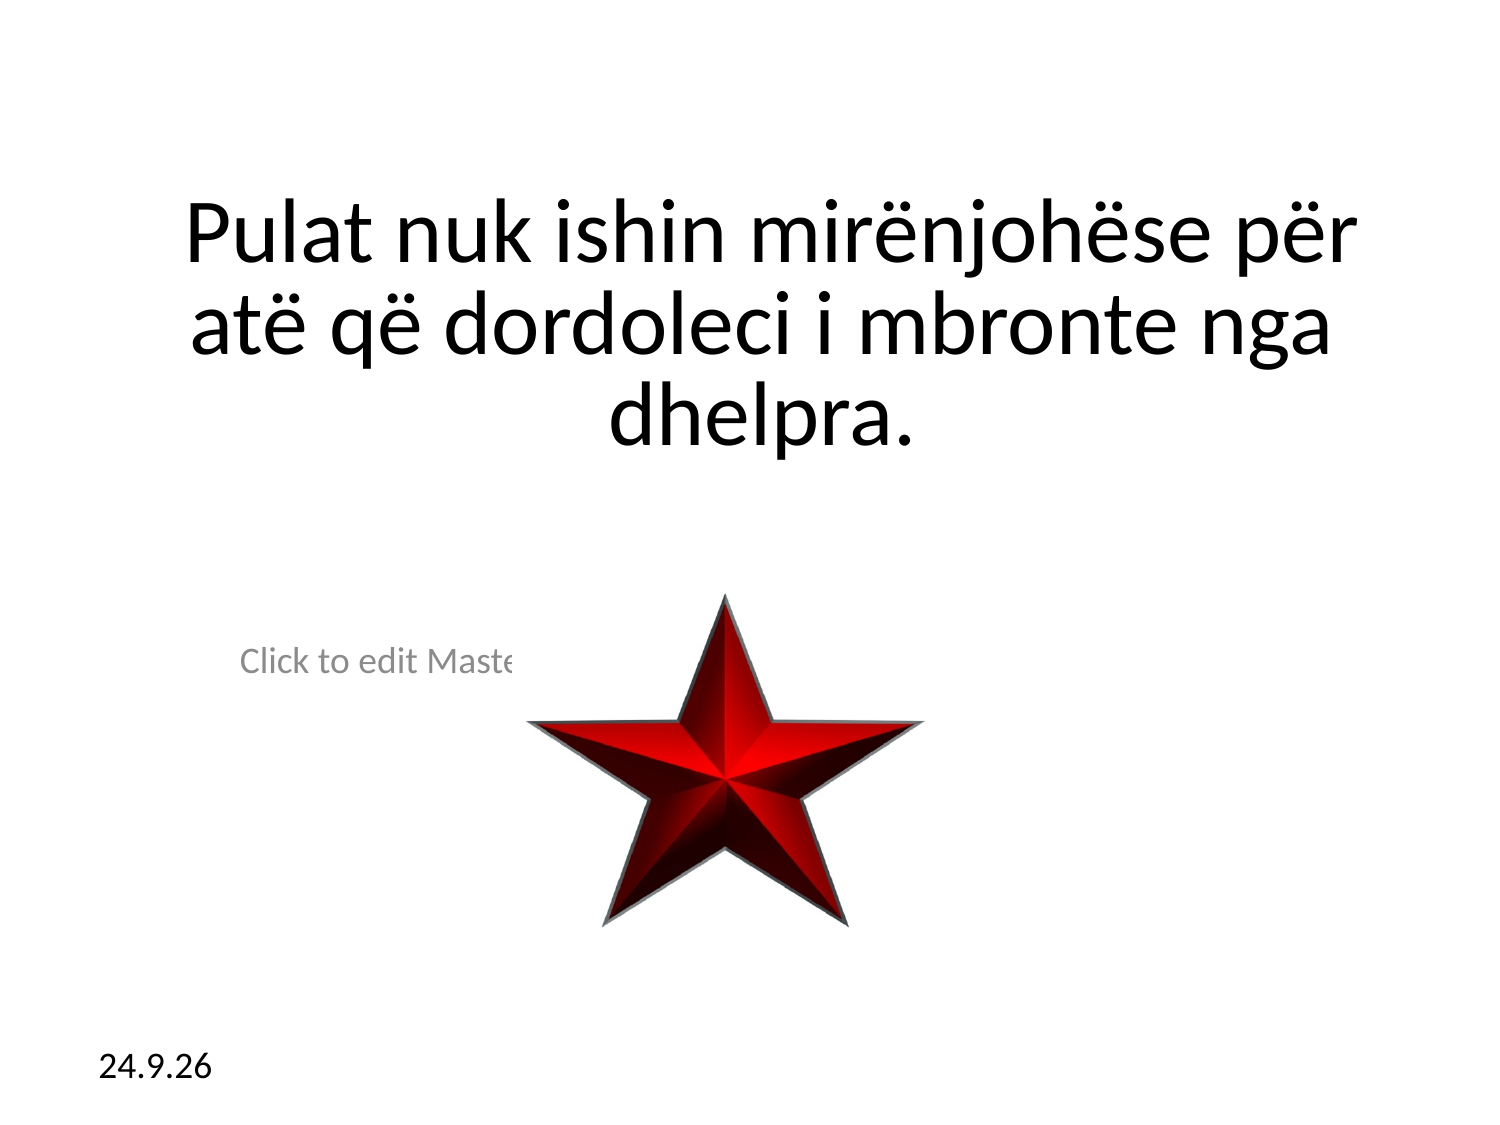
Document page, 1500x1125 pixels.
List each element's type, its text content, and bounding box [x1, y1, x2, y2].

picture [512, 587, 938, 938]
title Pulat nuk ishin mirënjohëse për atë që dordoleci i mbronte nga dhelpra. [125, 212, 1400, 450]
